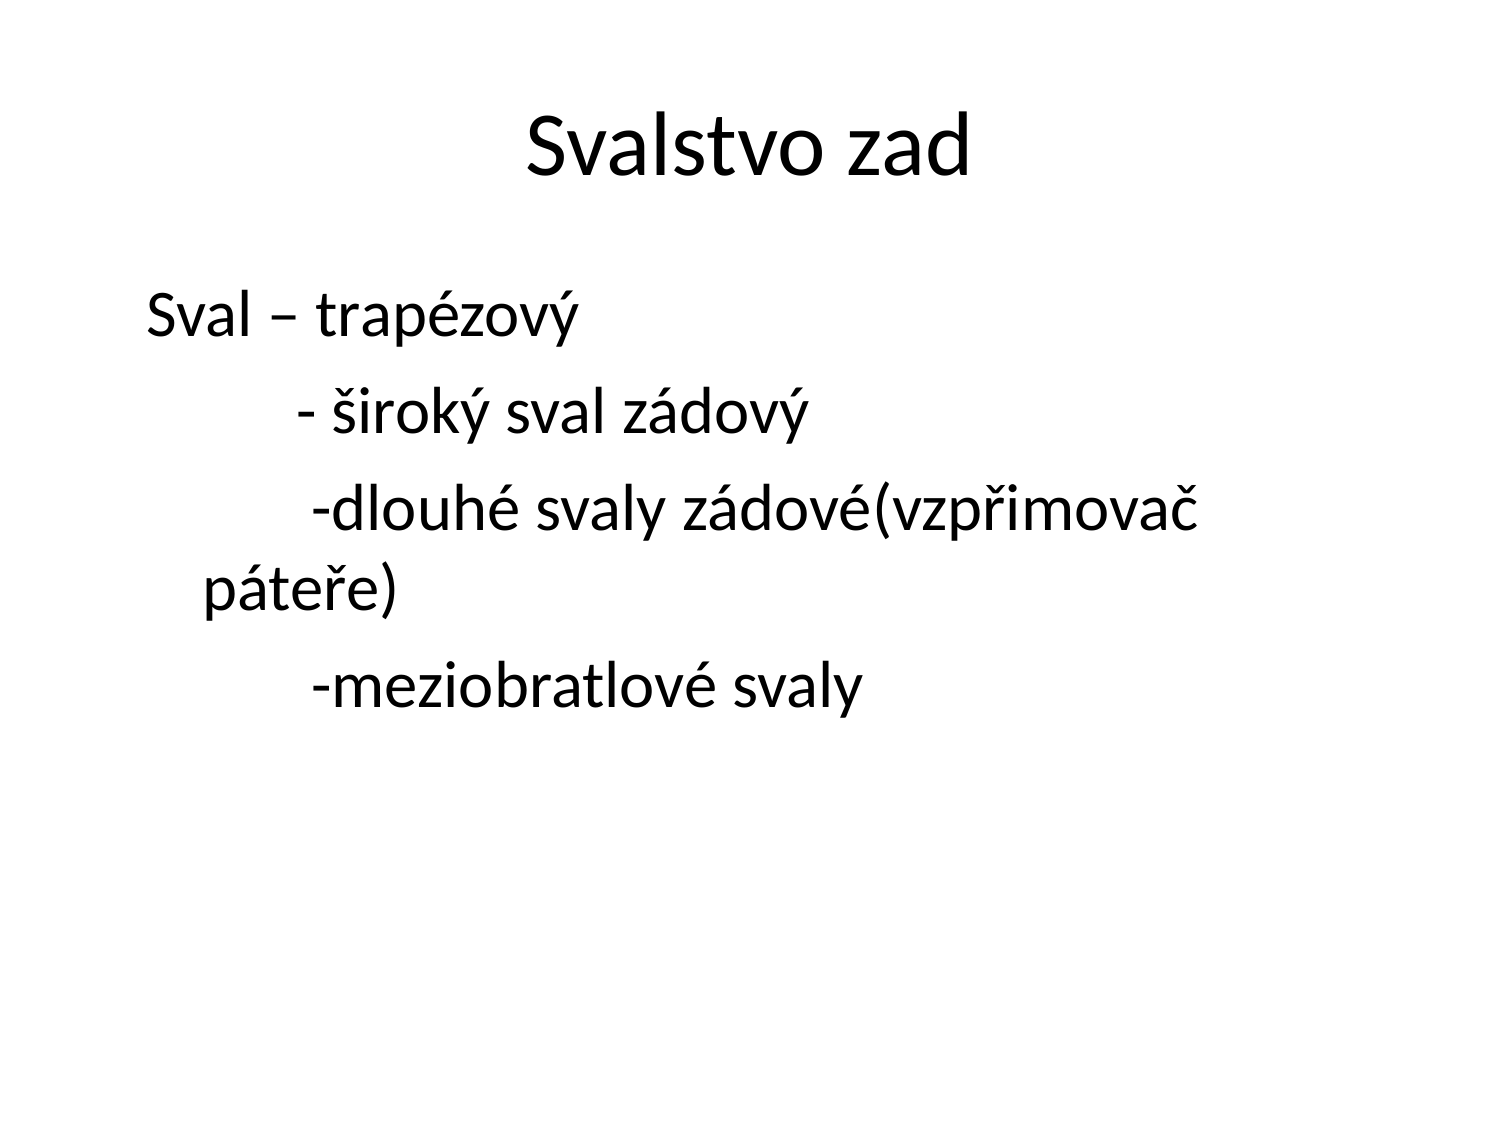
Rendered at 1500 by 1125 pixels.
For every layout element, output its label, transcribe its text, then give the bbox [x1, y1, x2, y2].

title Svalstvo zad [75, 45, 1426, 233]
list Sval – trapézový - široký sval zádový -dlouhé svaly zádové(vzpřimovač páteře) -meziobratlové svaly [75, 262, 1426, 1005]
